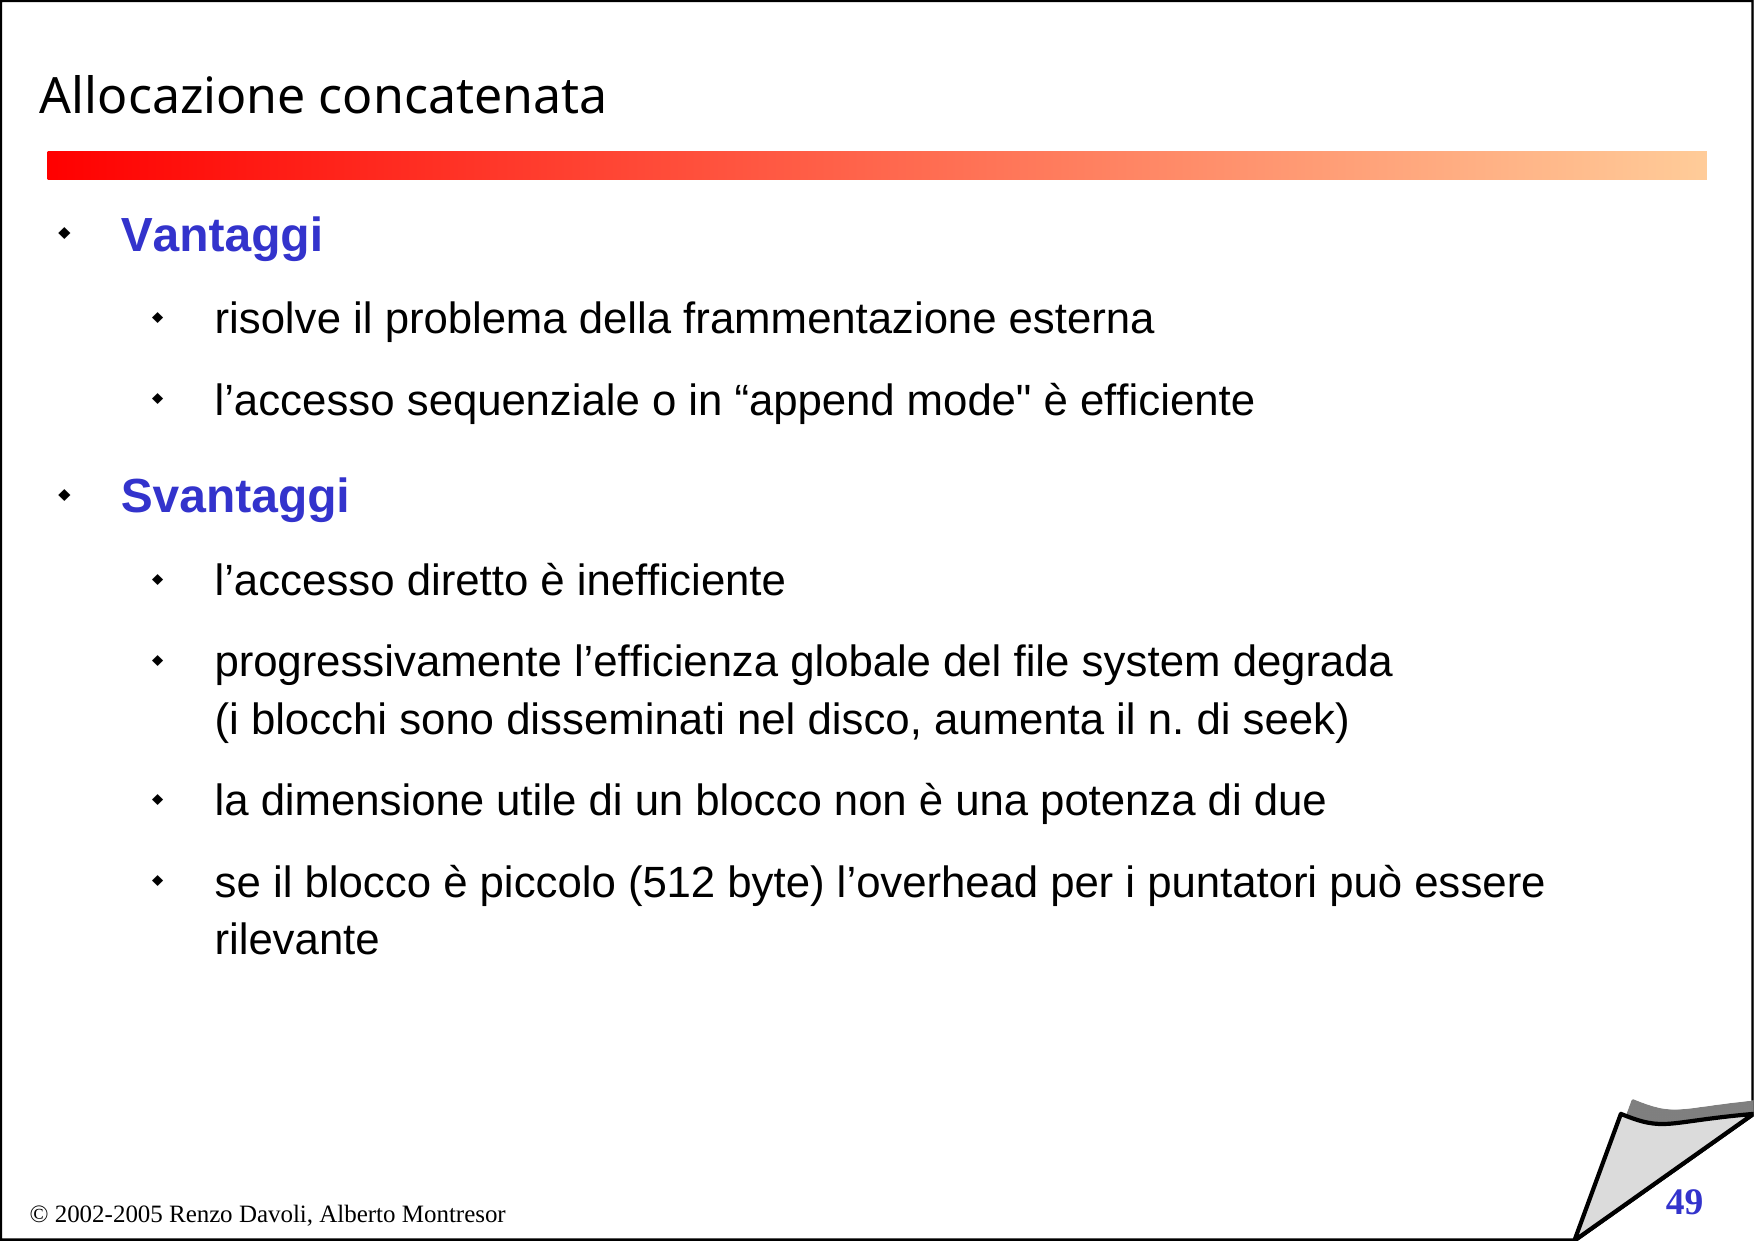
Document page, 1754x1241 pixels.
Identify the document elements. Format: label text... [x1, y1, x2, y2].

list Vantaggi risolve il problema della frammentazione esterna l’accesso sequenziale o in “append mode" è efficiente Svantaggi l’accesso diretto è inefficiente progressivamente l’efficienza globale del file system degrada (i blocchi sono disseminati nel disco, aumenta il n. di seek) la dimensione utile di un blocco non è una potenza di due se il blocco è piccolo (512 byte) l’overhead per i puntatori può essere rilevante [58, 206, 1695, 1041]
text_box 9 [1469, 152, 1474, 179]
title Allocazione concatenata [40, 49, 1713, 144]
